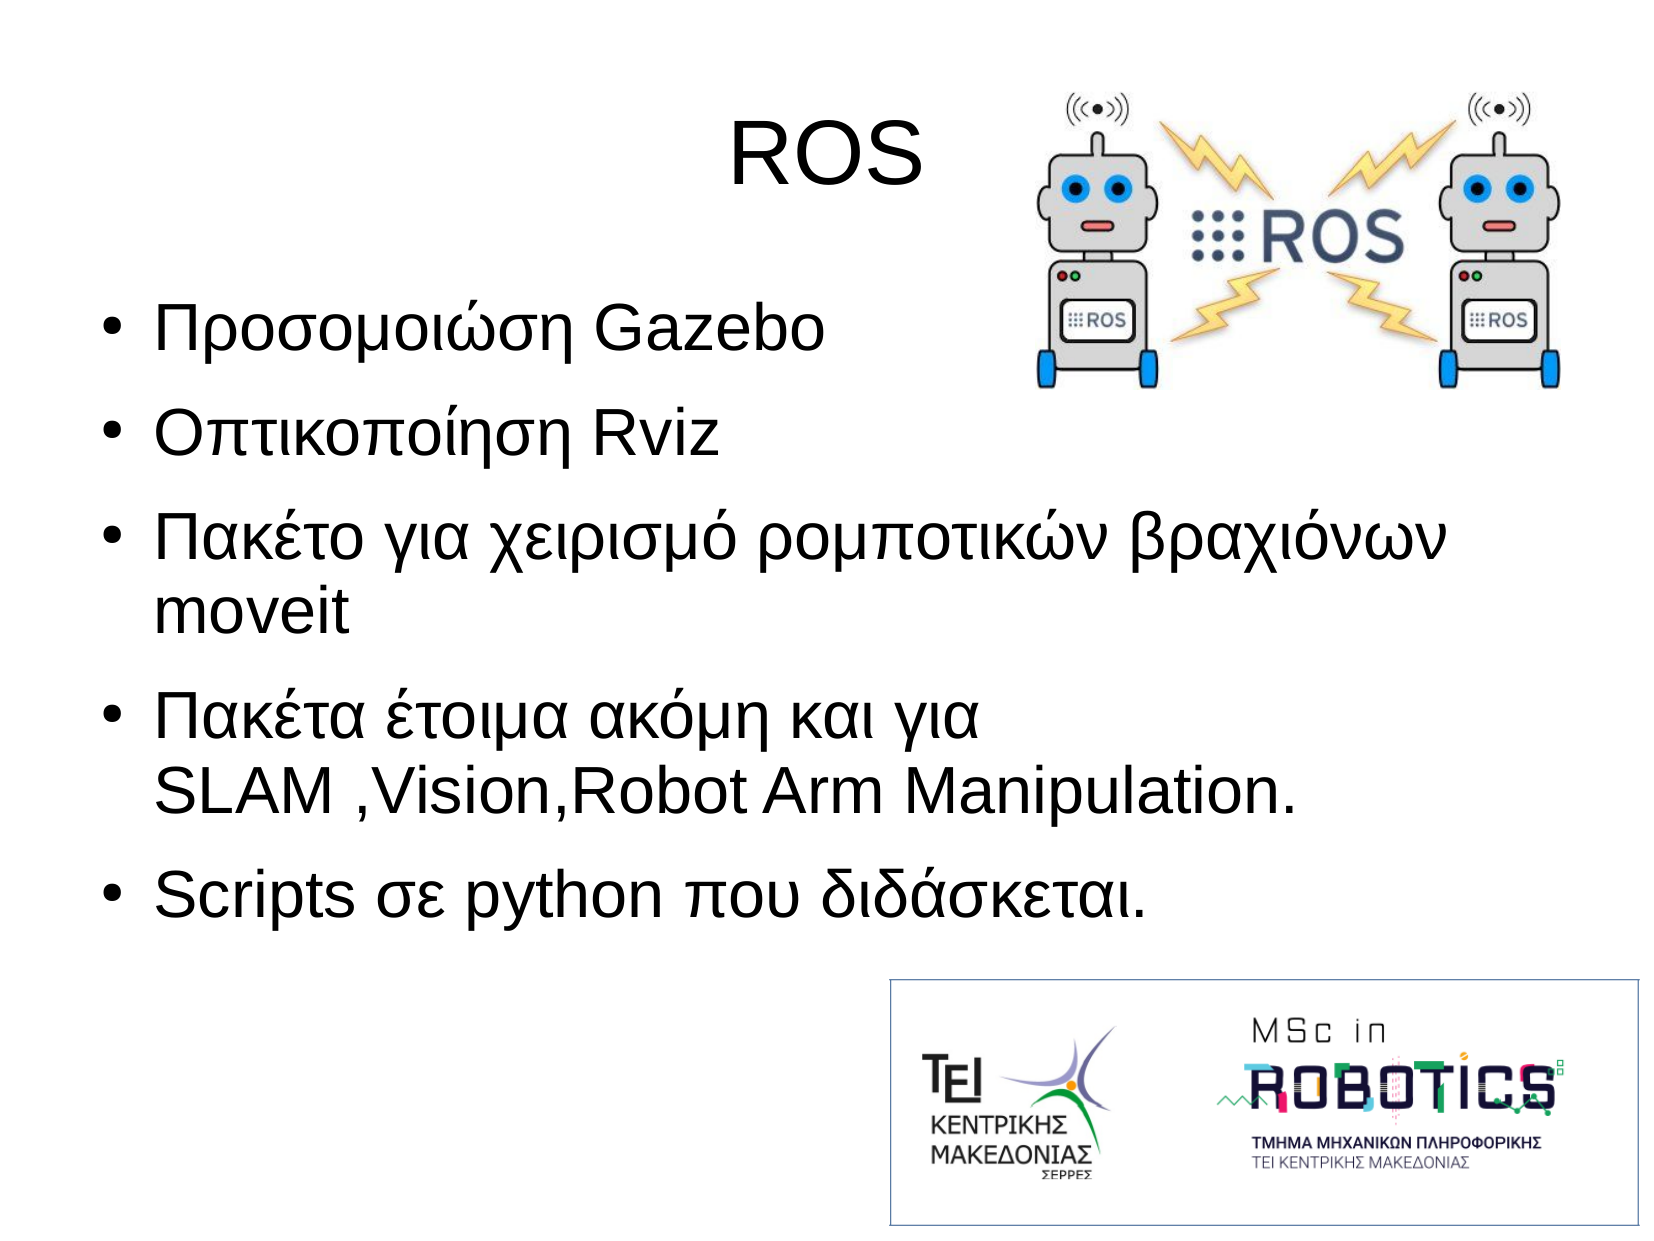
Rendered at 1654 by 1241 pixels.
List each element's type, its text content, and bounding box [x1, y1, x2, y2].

title ROS [82, 49, 1571, 257]
picture [885, 973, 1645, 1231]
list Προσομοιώση Gazebo Οπτικοποίηση Rviz Πακέτο για χειρισμό ρομποτικών βραχιόνων moveit Πακέτα έτοιμα ακόμη και για SLAM ,Vision,Robot Arm Manipulation. Scripts σε python που διδάσκεται. [82, 290, 1571, 1010]
picture [1035, 82, 1561, 391]
